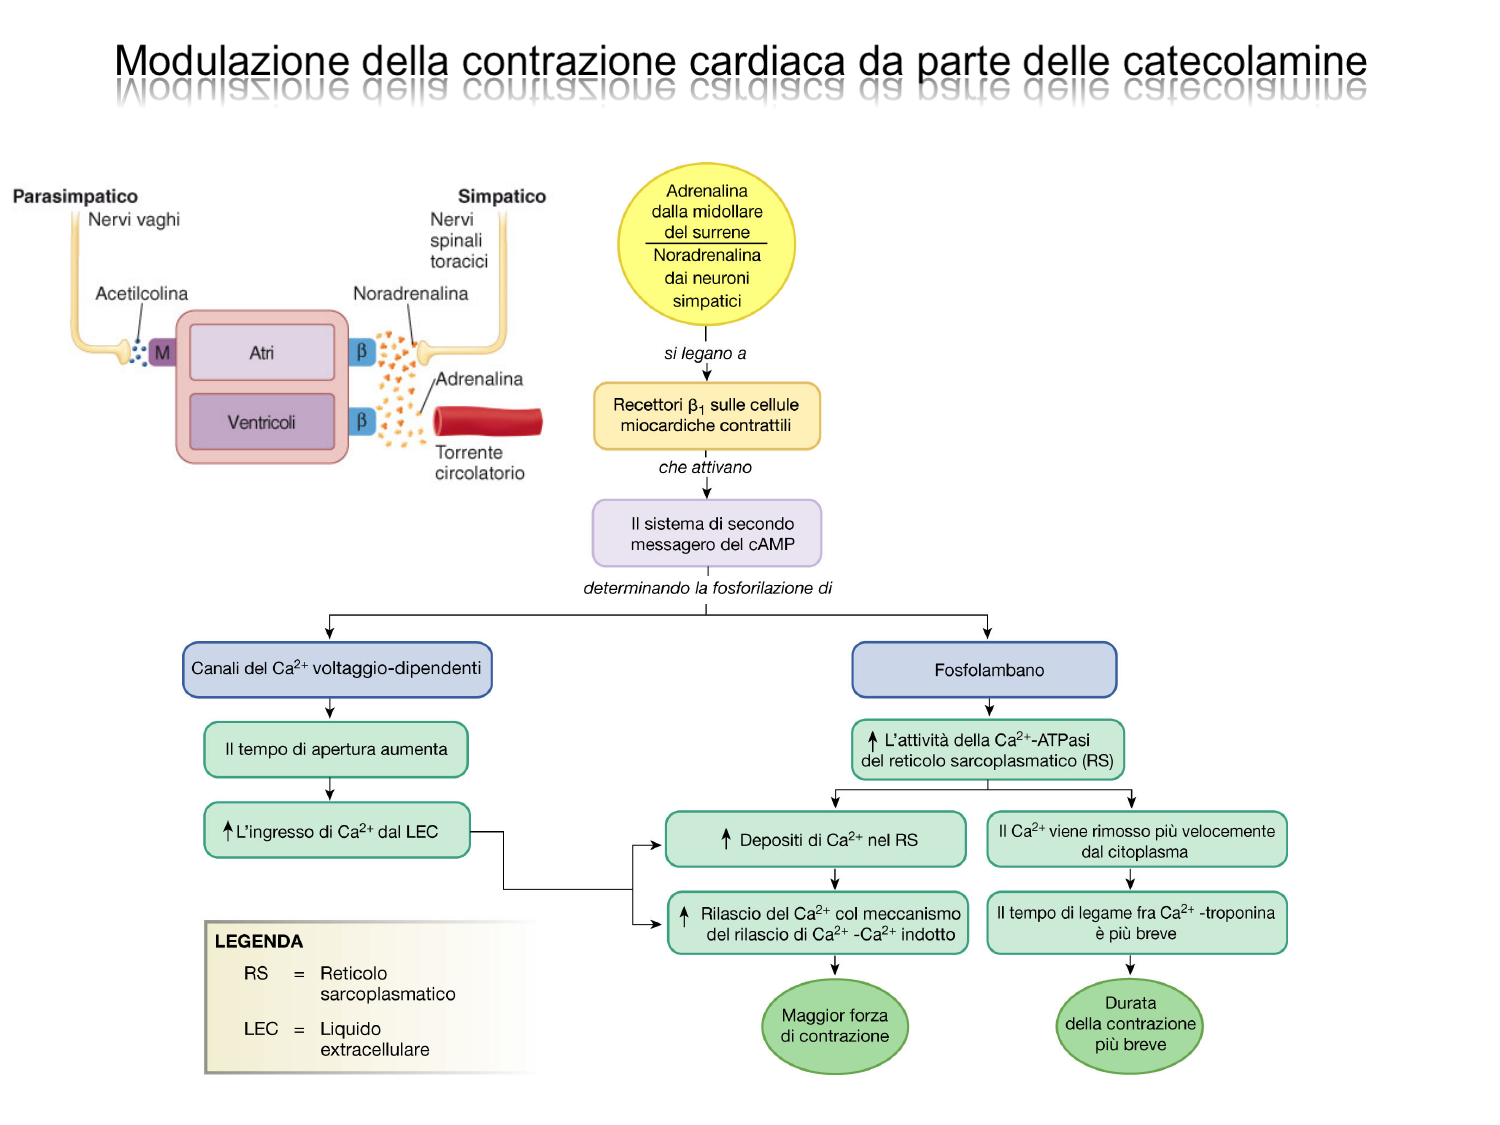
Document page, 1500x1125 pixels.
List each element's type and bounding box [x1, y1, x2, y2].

picture [0, 162, 1288, 1075]
picture [99, 24, 1389, 121]
